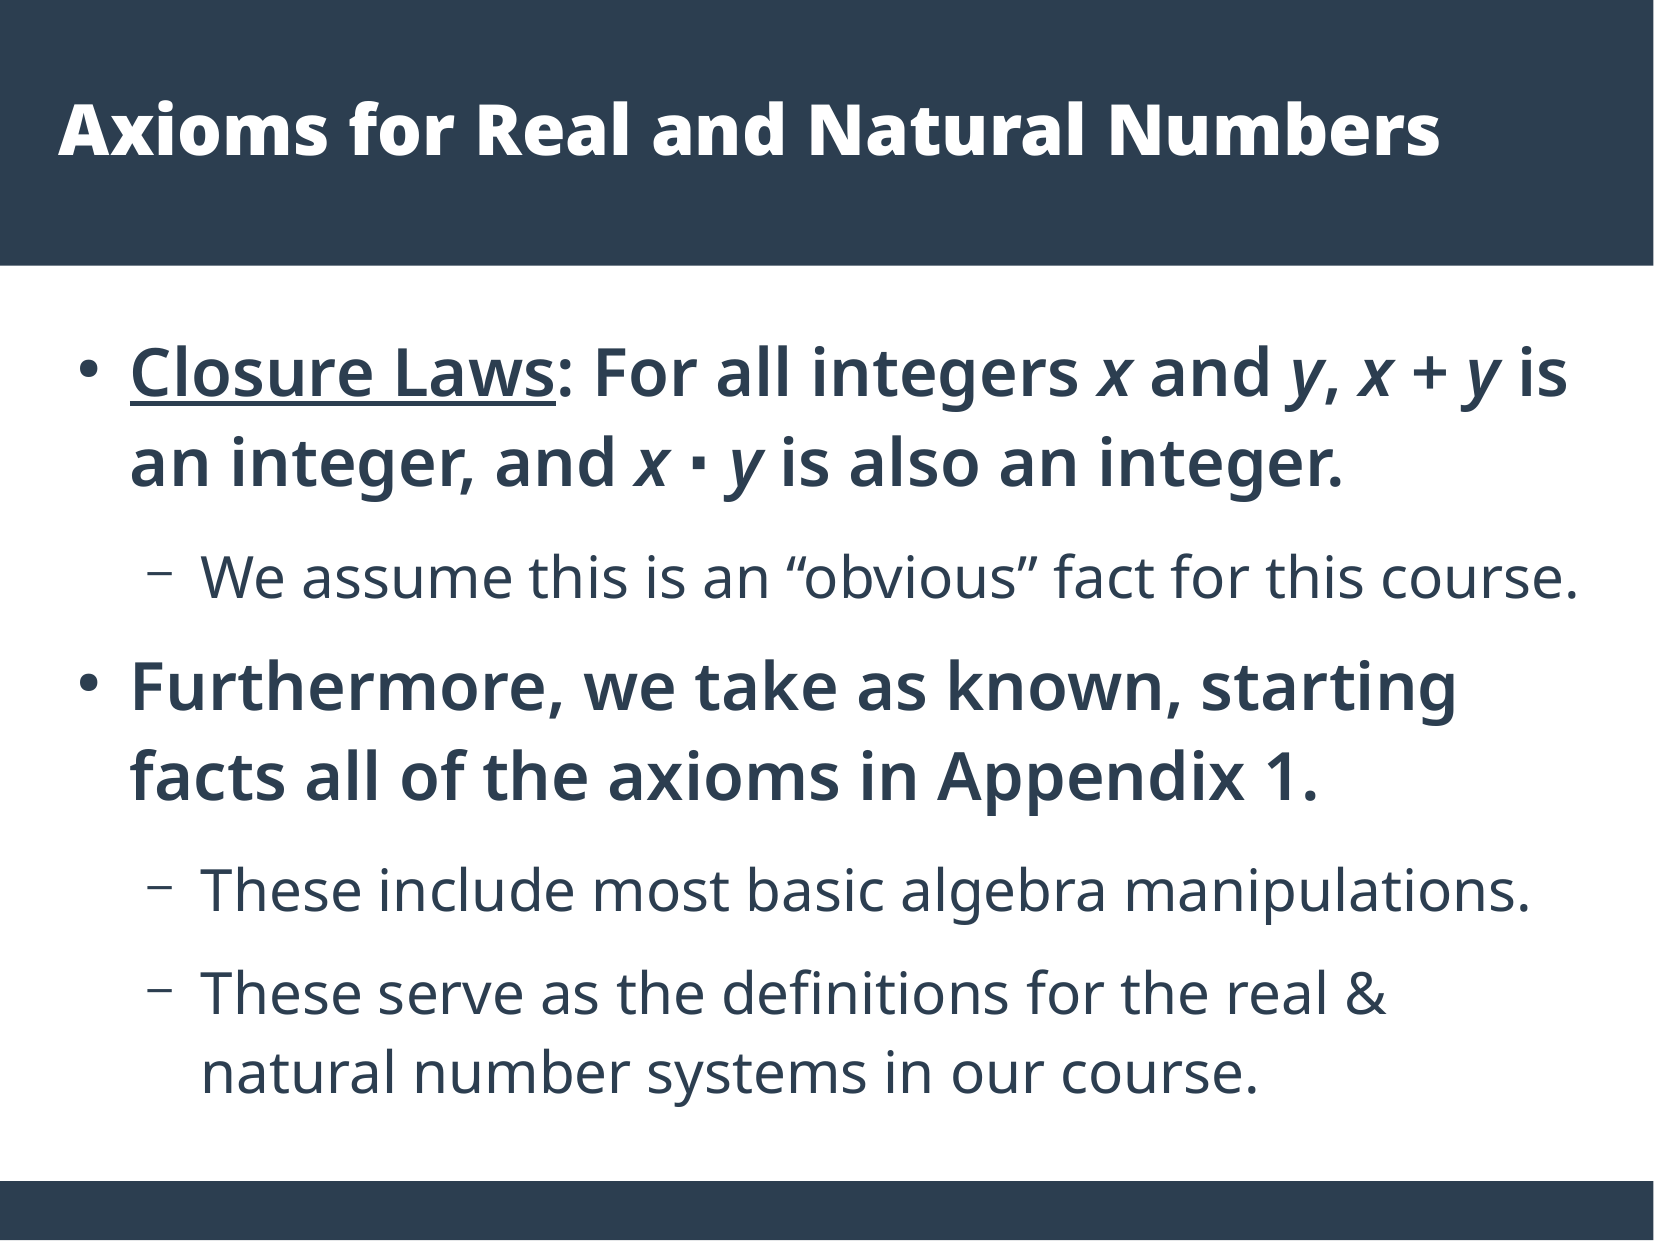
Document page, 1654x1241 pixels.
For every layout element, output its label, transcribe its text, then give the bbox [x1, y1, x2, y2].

title Axioms for Real and Natural Numbers [59, 49, 1595, 207]
list Closure Laws: For all integers x and y, x + y is an integer, and x ∙ y is also an integer. We assume this is an “obvious” fact for this course. Furthermore, we take as known, starting facts all of the axioms in Appendix 1. These include most basic algebra manipulations. These serve as the definitions for the real & natural number systems in our course. [59, 324, 1595, 1152]
